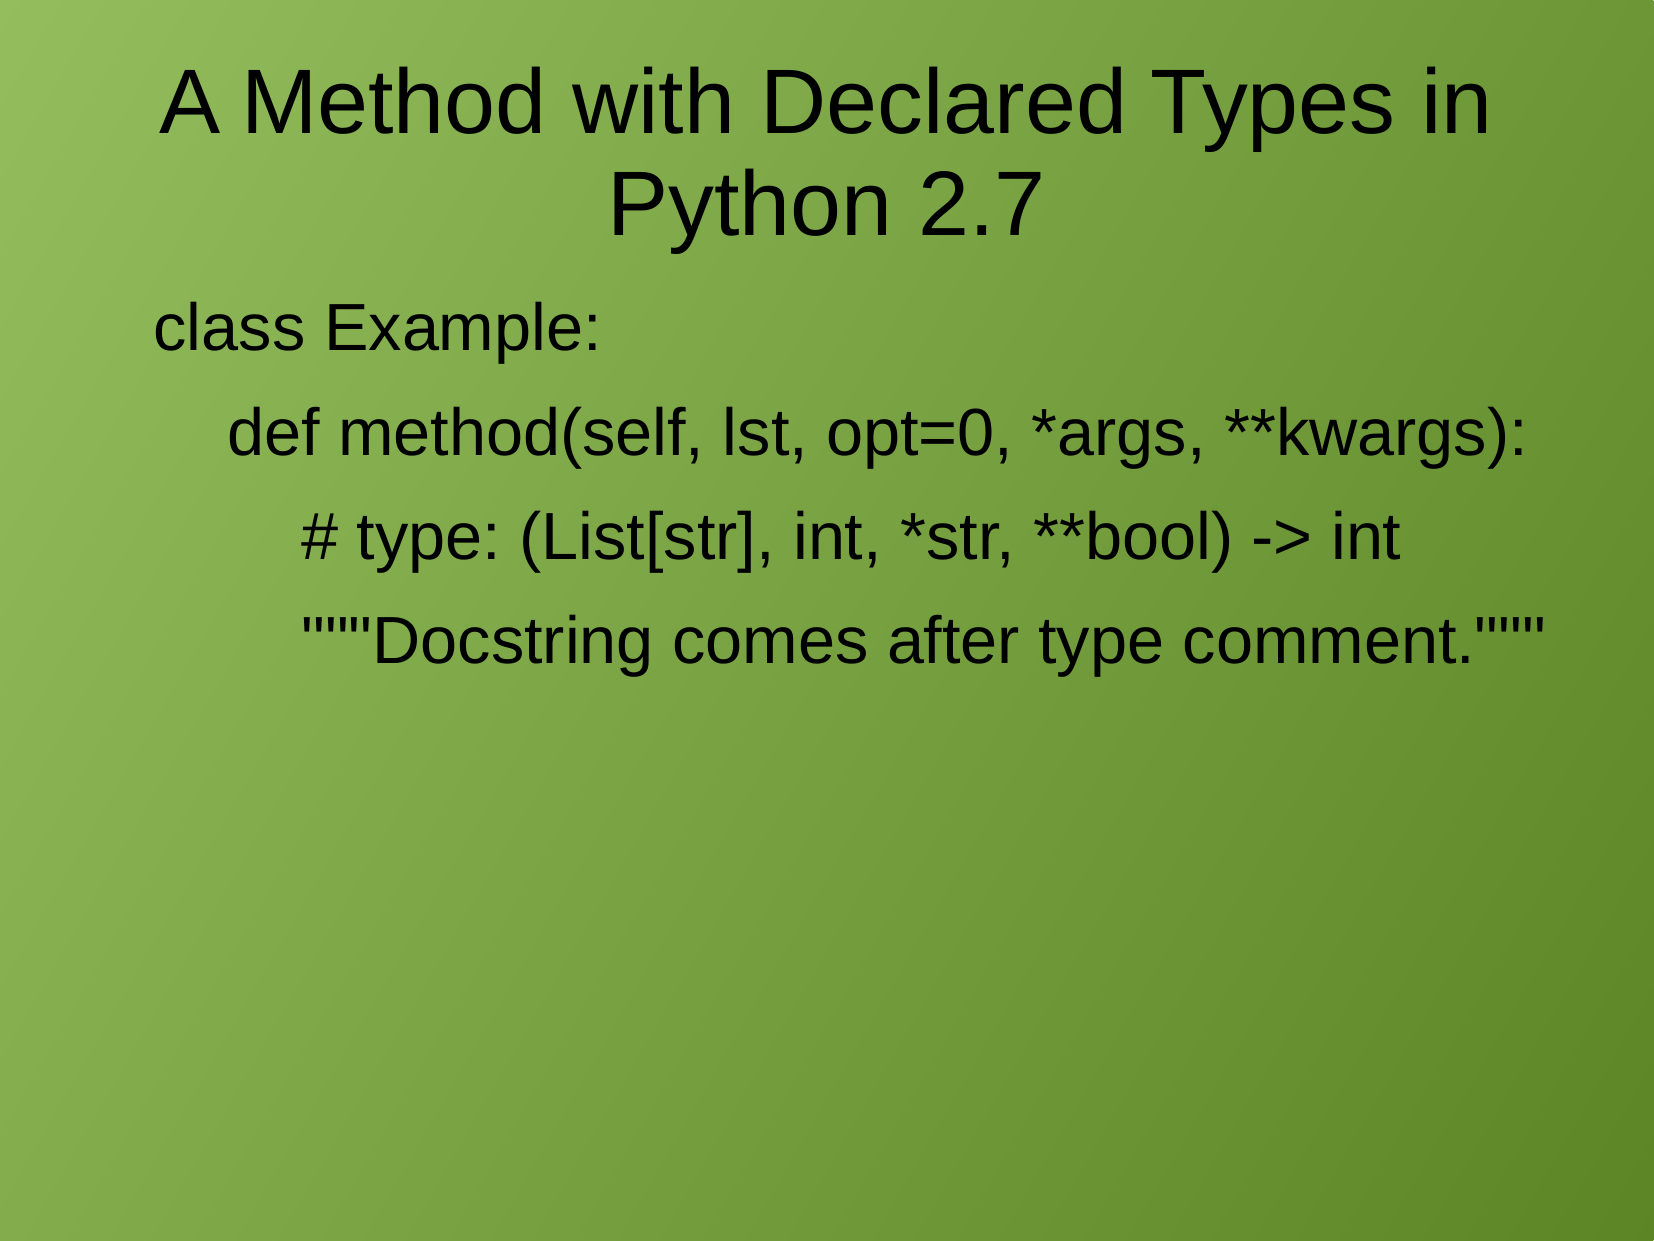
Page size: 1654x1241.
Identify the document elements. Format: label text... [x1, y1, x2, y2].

list class Example: def method(self, lst, opt=0, *args, **kwargs): # type: (List[str], int, *str, **bool) -> int """Docstring comes after type comment.""" [82, 290, 1571, 1010]
title A Method with Declared Types in Python 2.7 [82, 49, 1571, 257]
